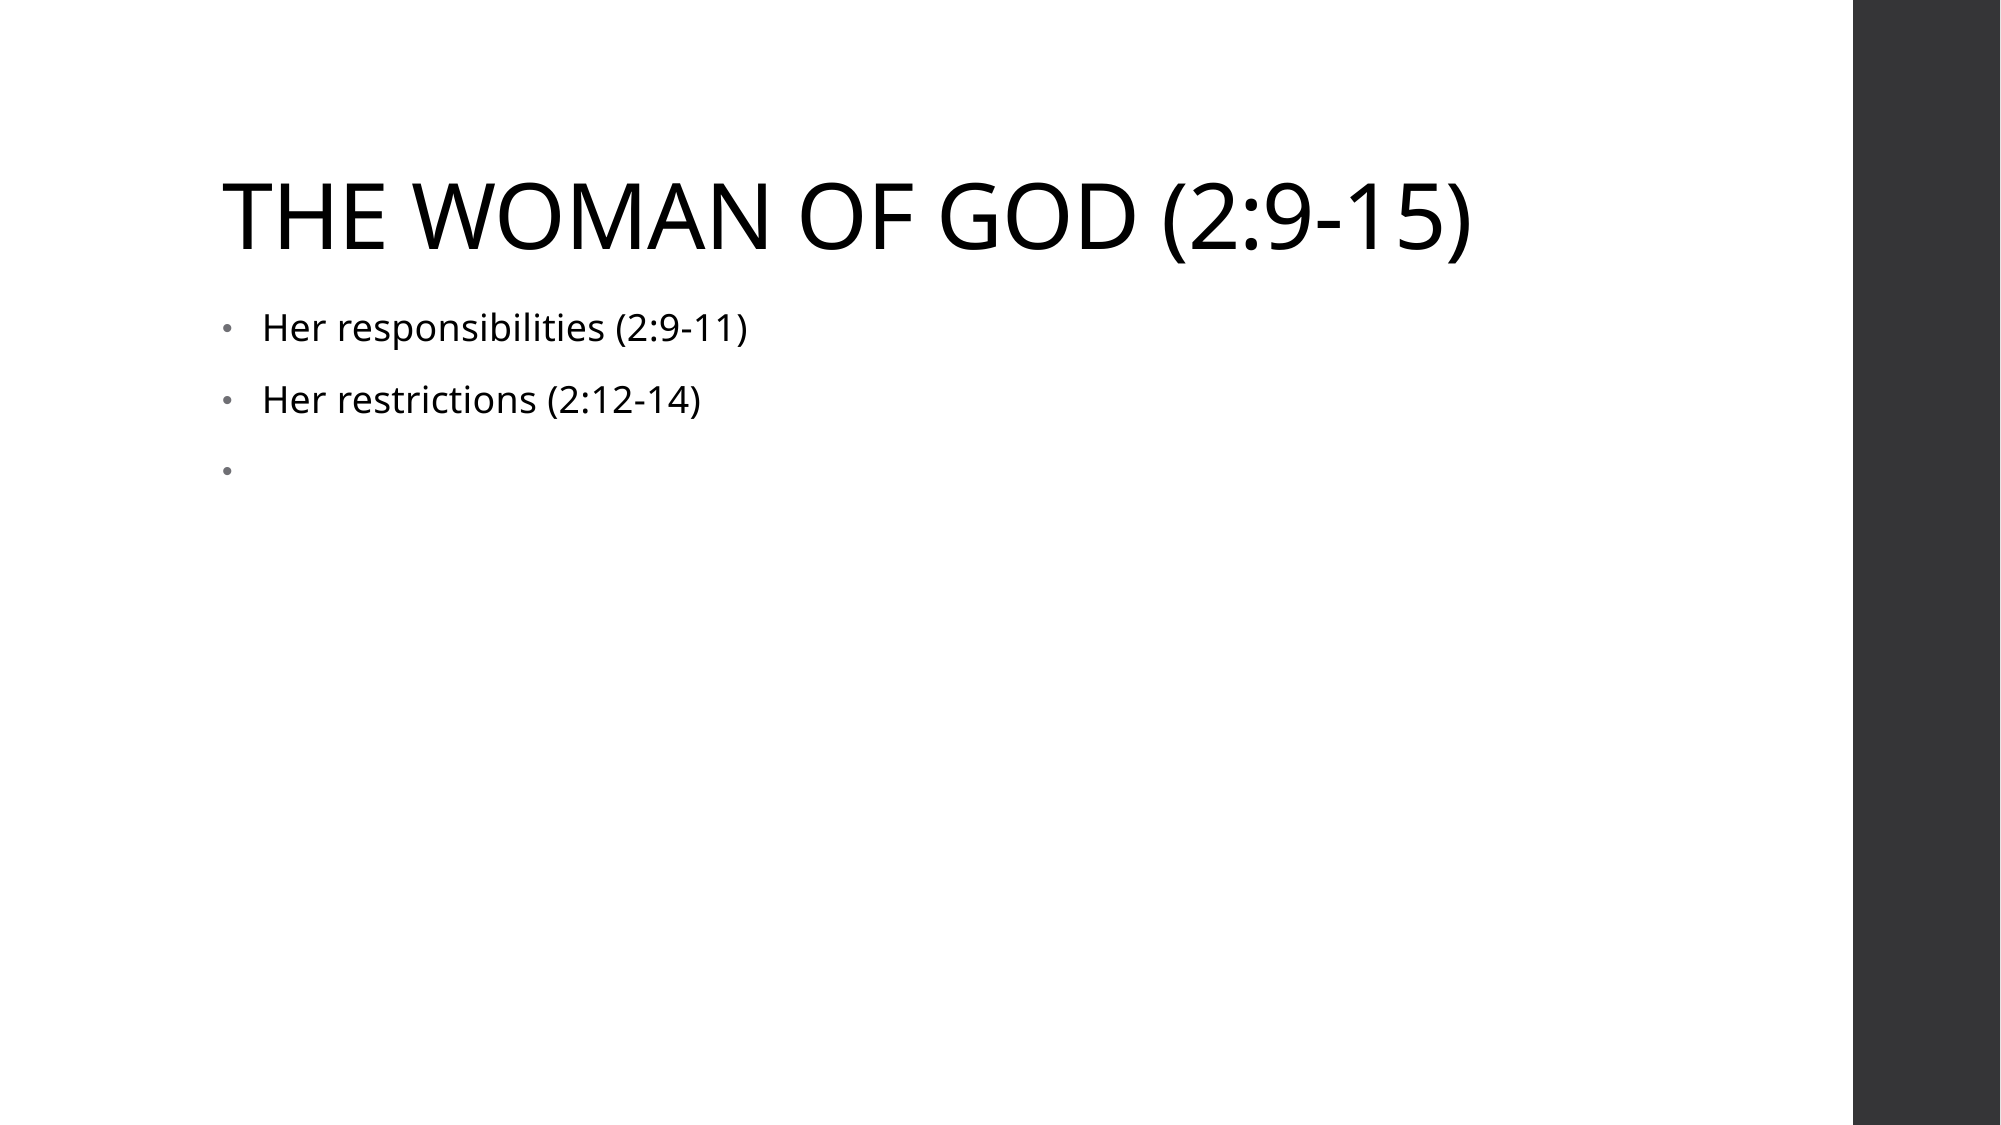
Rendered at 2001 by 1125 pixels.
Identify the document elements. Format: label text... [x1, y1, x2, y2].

title THE WOMAN OF GOD (2:9-15) [206, 60, 1797, 278]
list Her responsibilities (2:9-11) Her restrictions (2:12-14) [206, 299, 1617, 1014]
